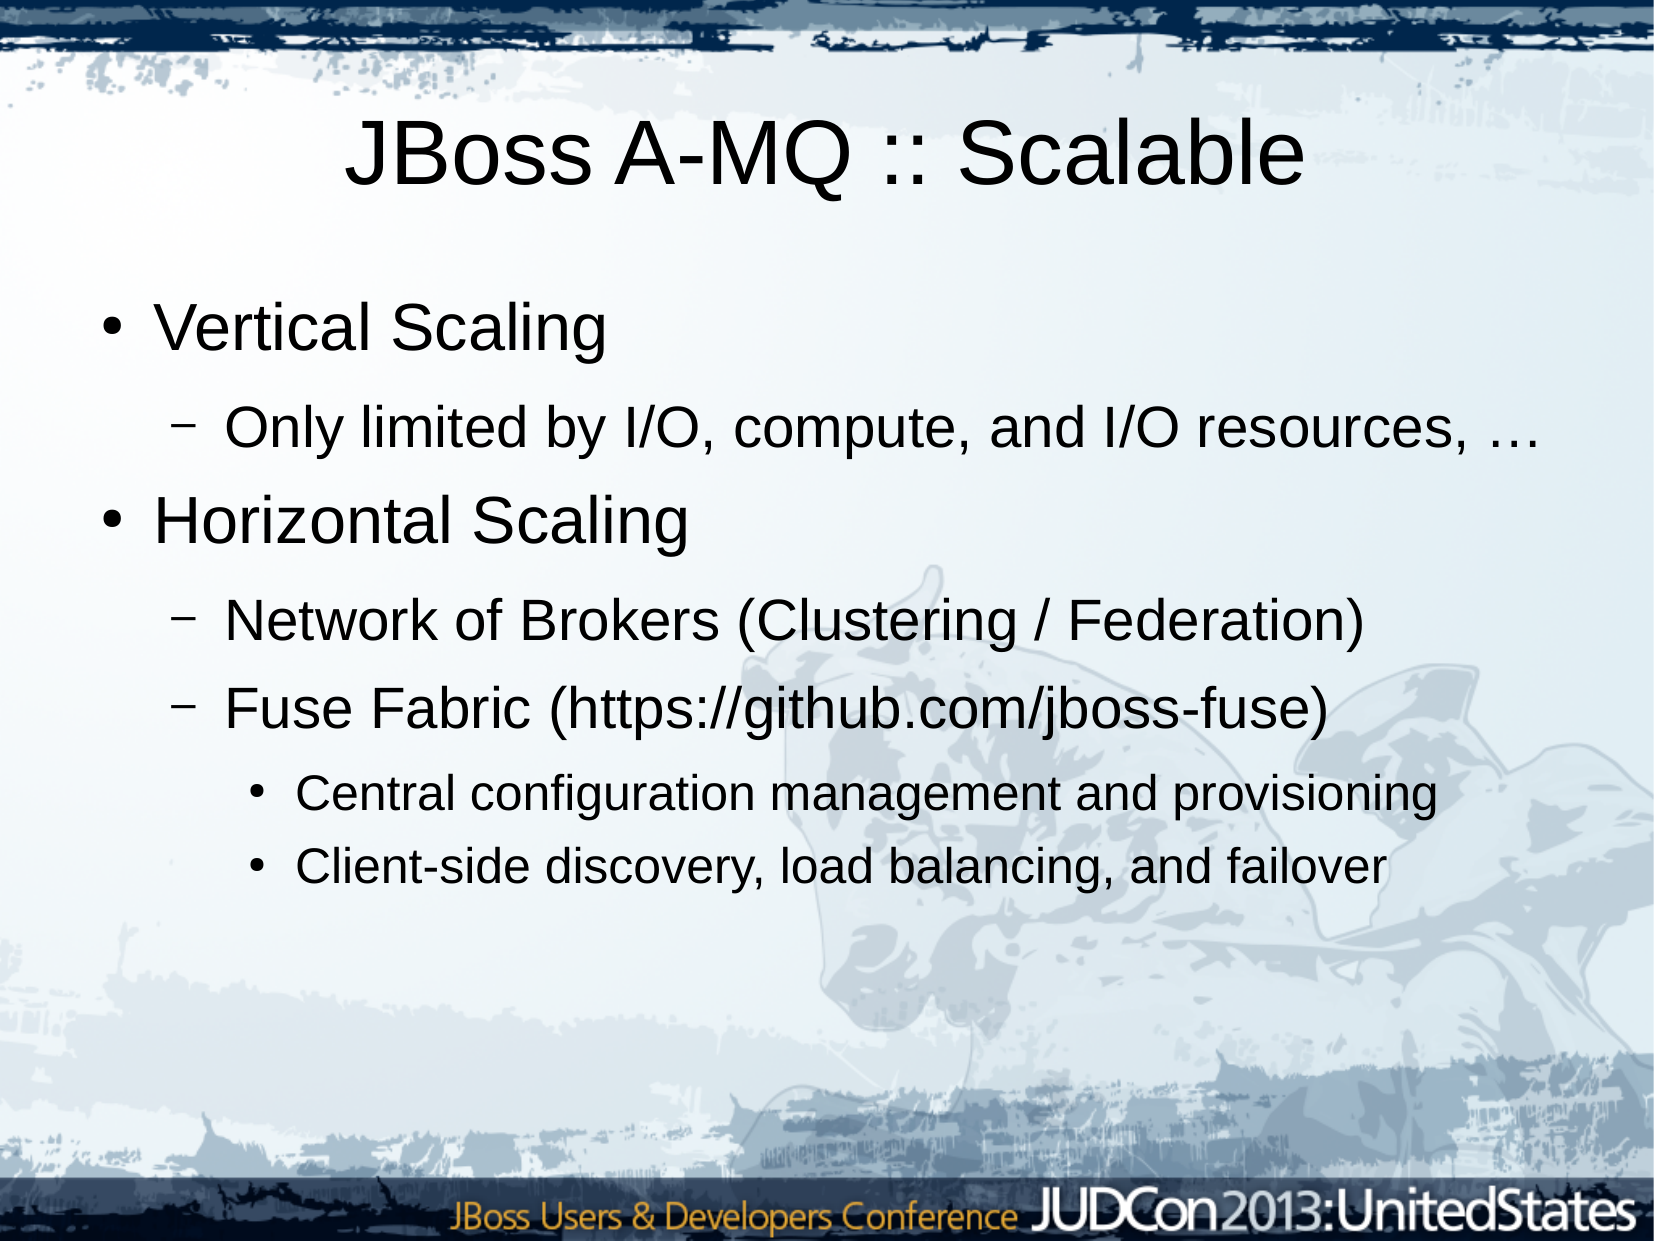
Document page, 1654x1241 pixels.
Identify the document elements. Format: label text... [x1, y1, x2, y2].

list Vertical Scaling Only limited by I/O, compute, and I/O resources, … Horizontal Scaling Network of Brokers (Clustering / Federation) Fuse Fabric (https://github.com/jboss-fuse) Central configuration management and provisioning Client-side discovery, load balancing, and failover [82, 290, 1571, 1109]
title JBoss A-MQ :: Scalable [82, 49, 1571, 257]
picture [0, 0, 1654, 1241]
